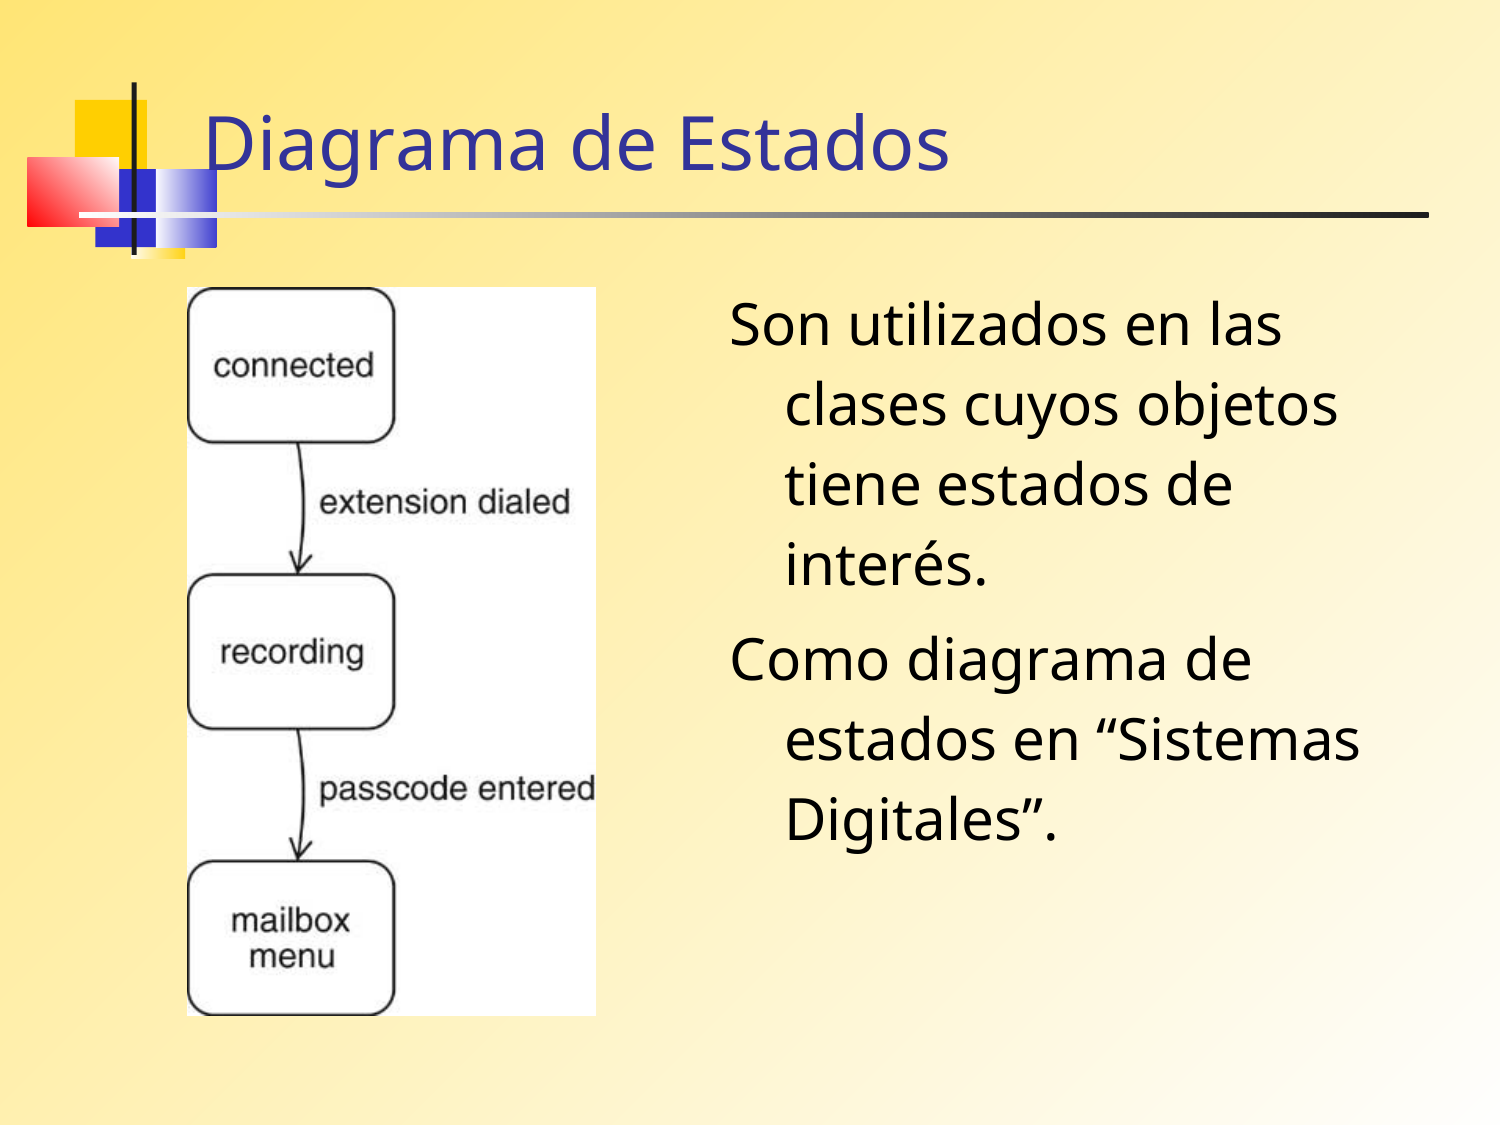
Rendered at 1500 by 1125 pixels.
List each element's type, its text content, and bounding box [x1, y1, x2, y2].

list Son utilizados en las clases cuyos objetos tiene estados de interés. Como diagrama de estados en “Sistemas Digitales”. [714, 275, 1463, 799]
picture [187, 287, 596, 1016]
title Diagrama de Estados [187, 37, 1466, 201]
